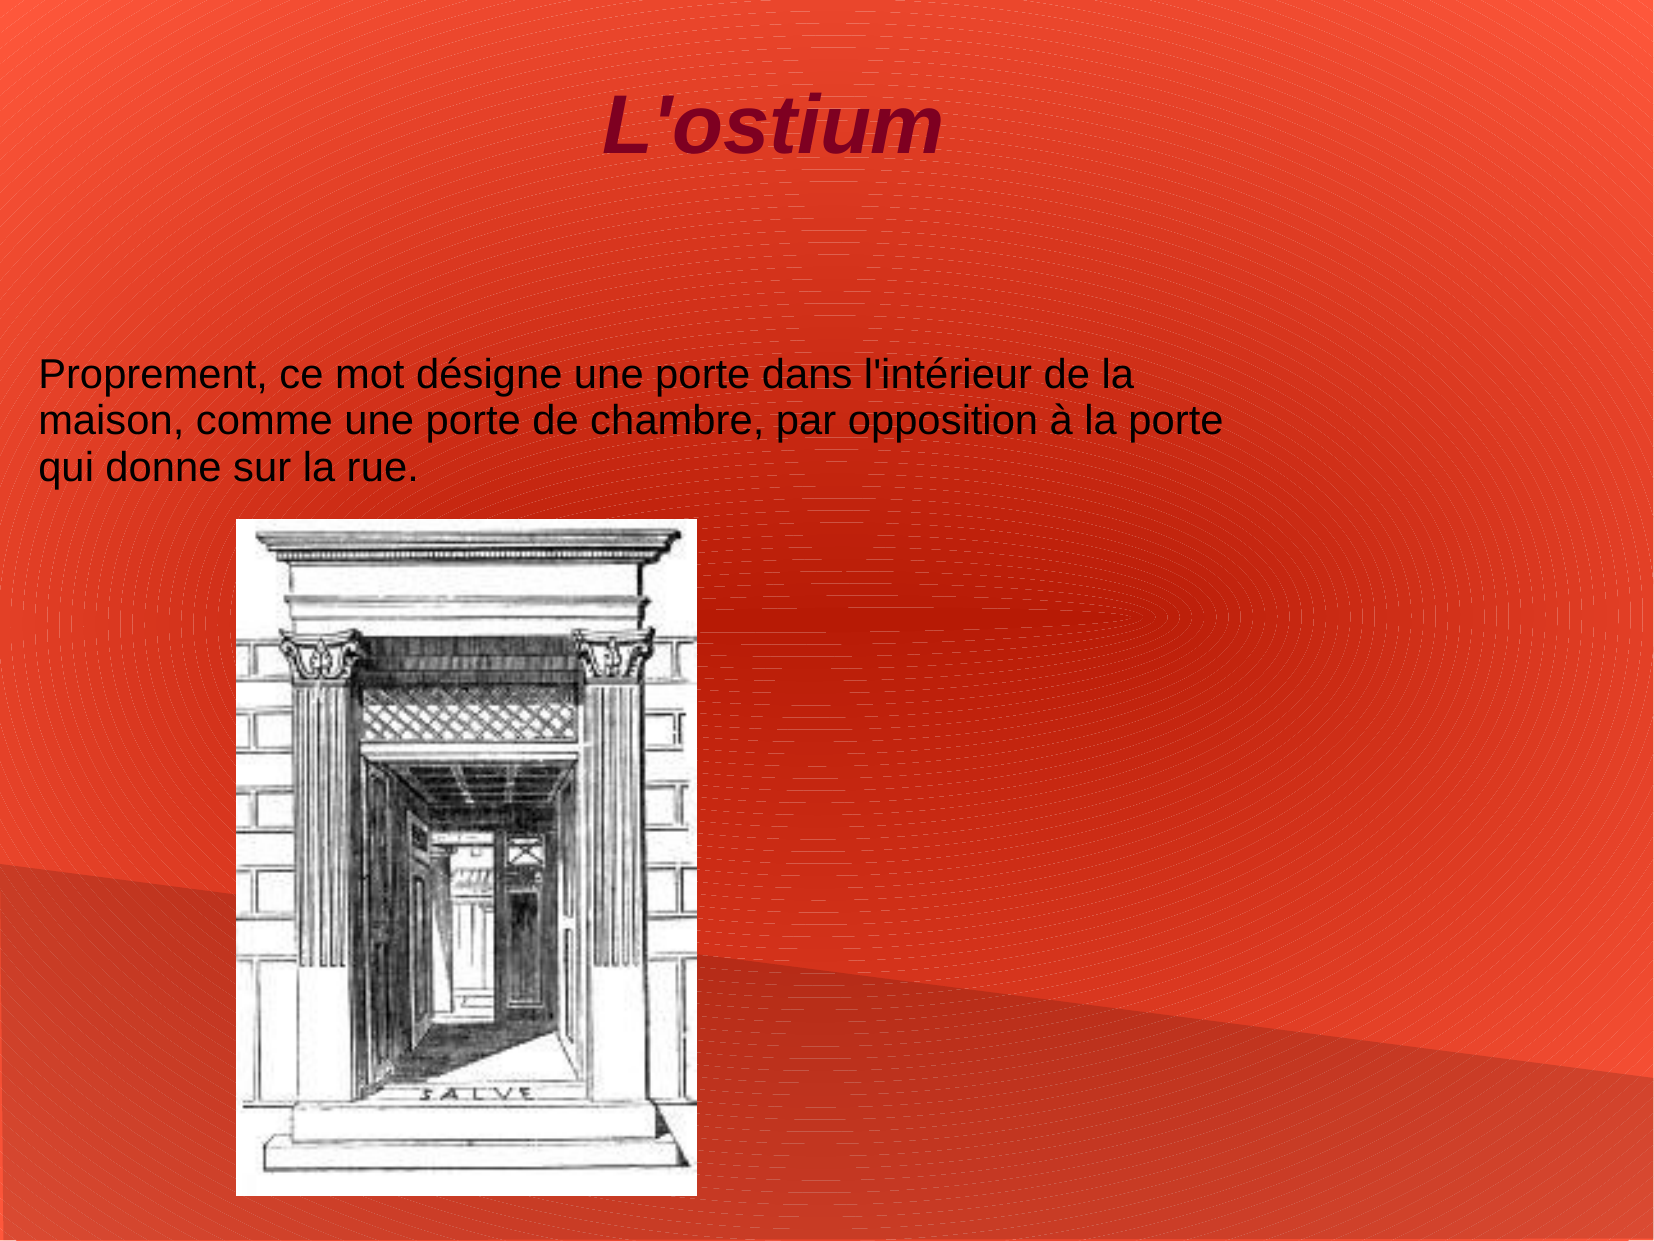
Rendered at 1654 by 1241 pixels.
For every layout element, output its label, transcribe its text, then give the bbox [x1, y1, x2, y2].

text_box Proprement, ce mot désigne une porte dans l'intérieur de la maison, comme une porte de chambre, par opposition à la porte qui donne sur la rue. [23, 343, 1280, 499]
picture [236, 519, 697, 1196]
text_box L'ostium [224, 70, 1323, 179]
